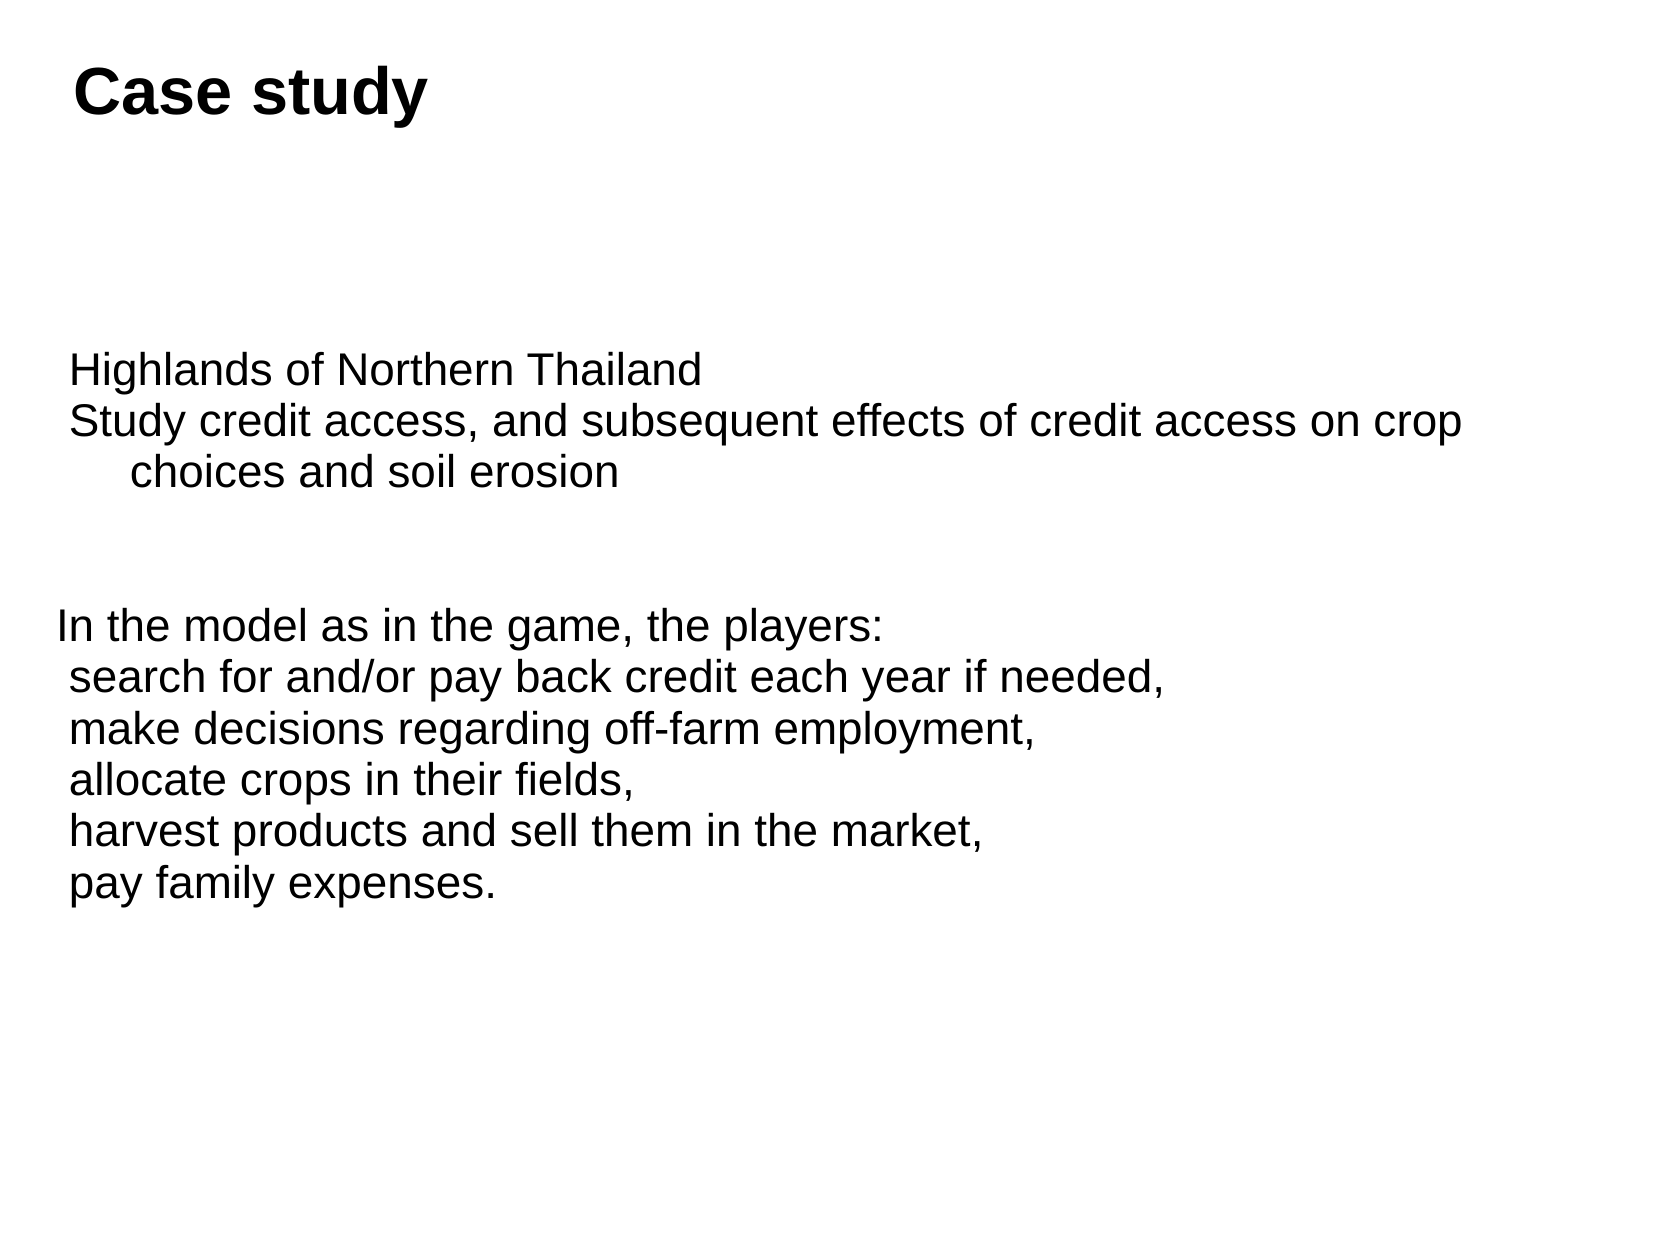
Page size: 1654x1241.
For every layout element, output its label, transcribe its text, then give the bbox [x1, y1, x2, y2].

text_box Case study [59, 47, 1211, 163]
text_box Highlands of Northern Thailand Study credit access, and subsequent effects of credit access on crop choices and soil erosion In the model as in the game, the players: search for and/or pay back credit each year if needed, make decisions regarding off-farm employment, allocate crops in their fields, harvest products and sell them in the market, pay family expenses. [41, 336, 1654, 1100]
